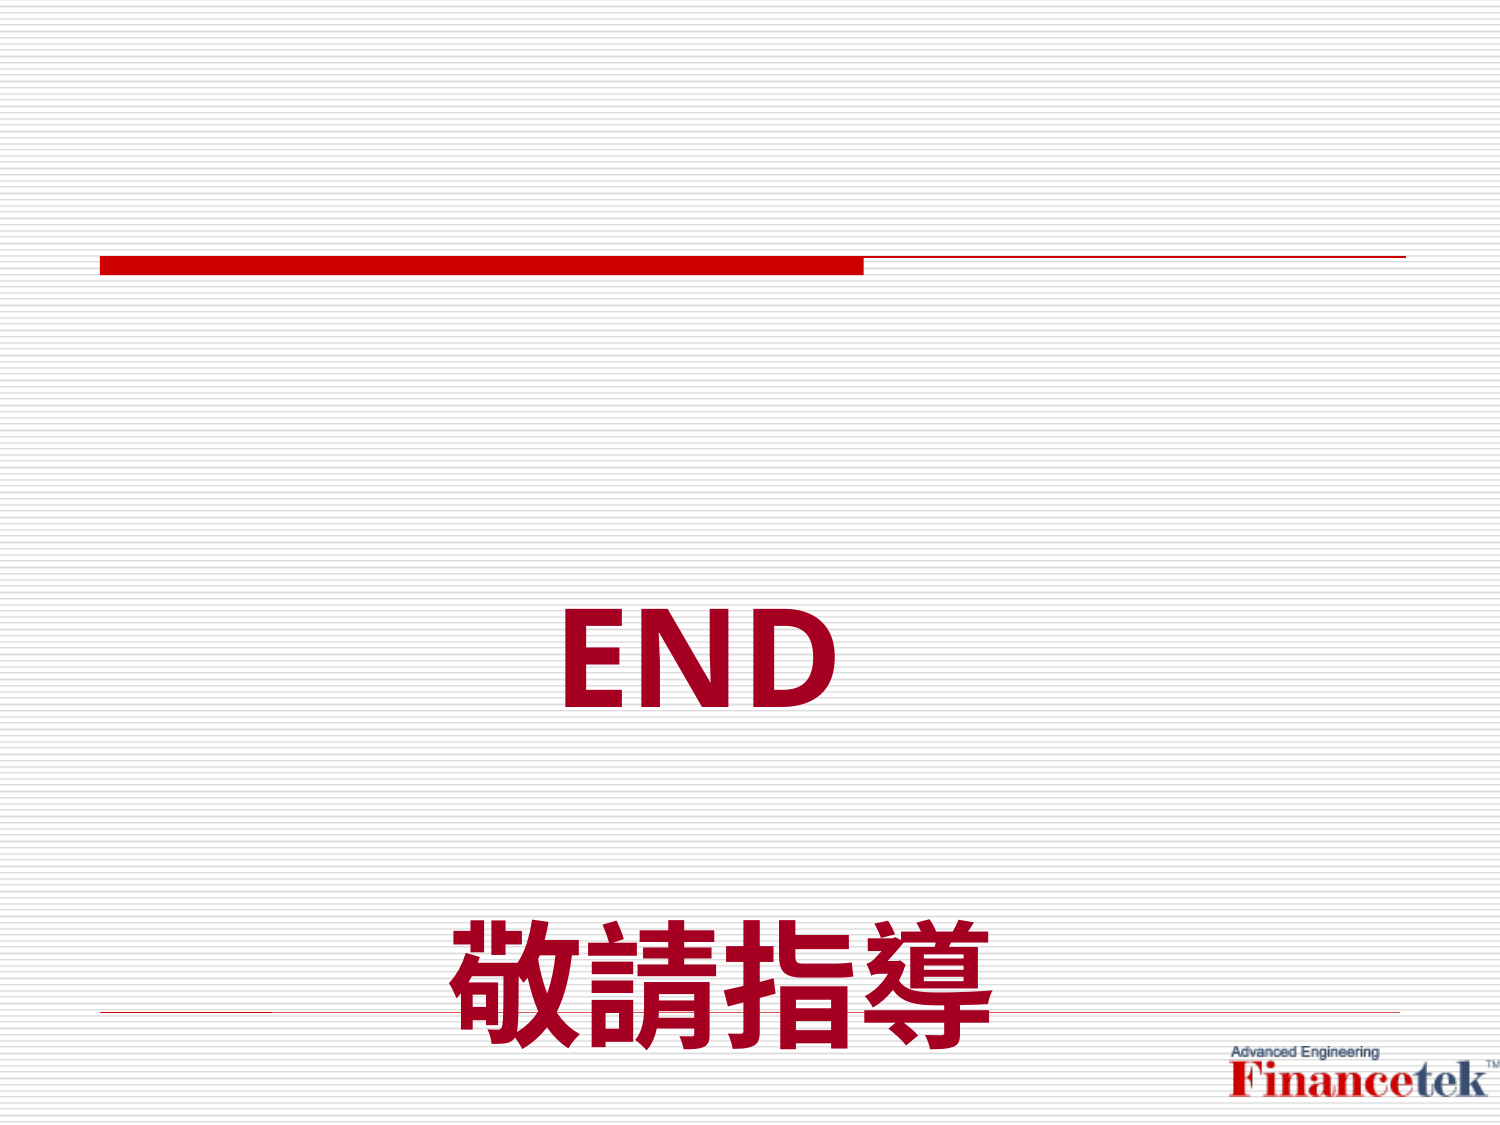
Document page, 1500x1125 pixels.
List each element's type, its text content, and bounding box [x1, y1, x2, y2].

title END 敬請指導 [430, 562, 1046, 762]
